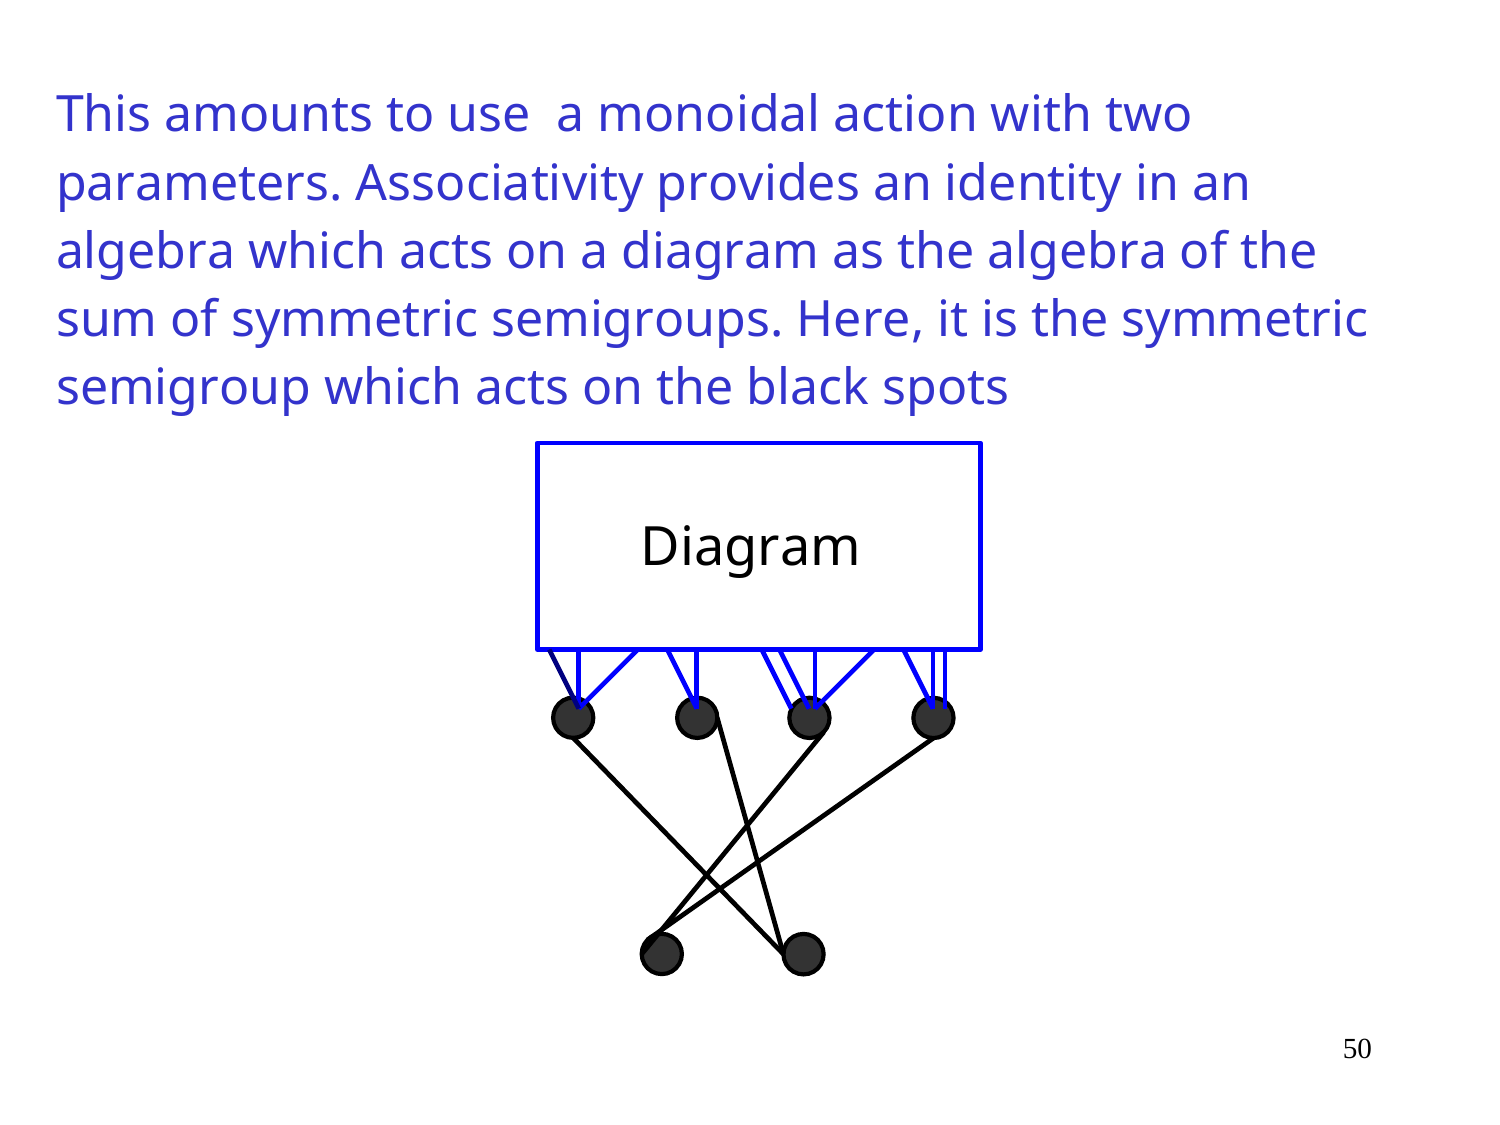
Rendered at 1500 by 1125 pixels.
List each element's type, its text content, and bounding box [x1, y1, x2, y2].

text_box [641, 933, 682, 975]
text_box [783, 933, 824, 975]
text_box [913, 697, 954, 738]
text_box Diagram [625, 501, 888, 583]
text_box [677, 697, 718, 738]
text_box [553, 698, 594, 738]
text_box [642, 940, 648, 948]
text_box This amounts to use a monoidal action with two parameters. Associativity provides an identity in an algebra which acts on a diagram as the algebra of the sum of symmetric semigroups. Here, it is the symmetric semigroup which acts on the black spots [41, 70, 1447, 388]
text_box [789, 697, 830, 739]
